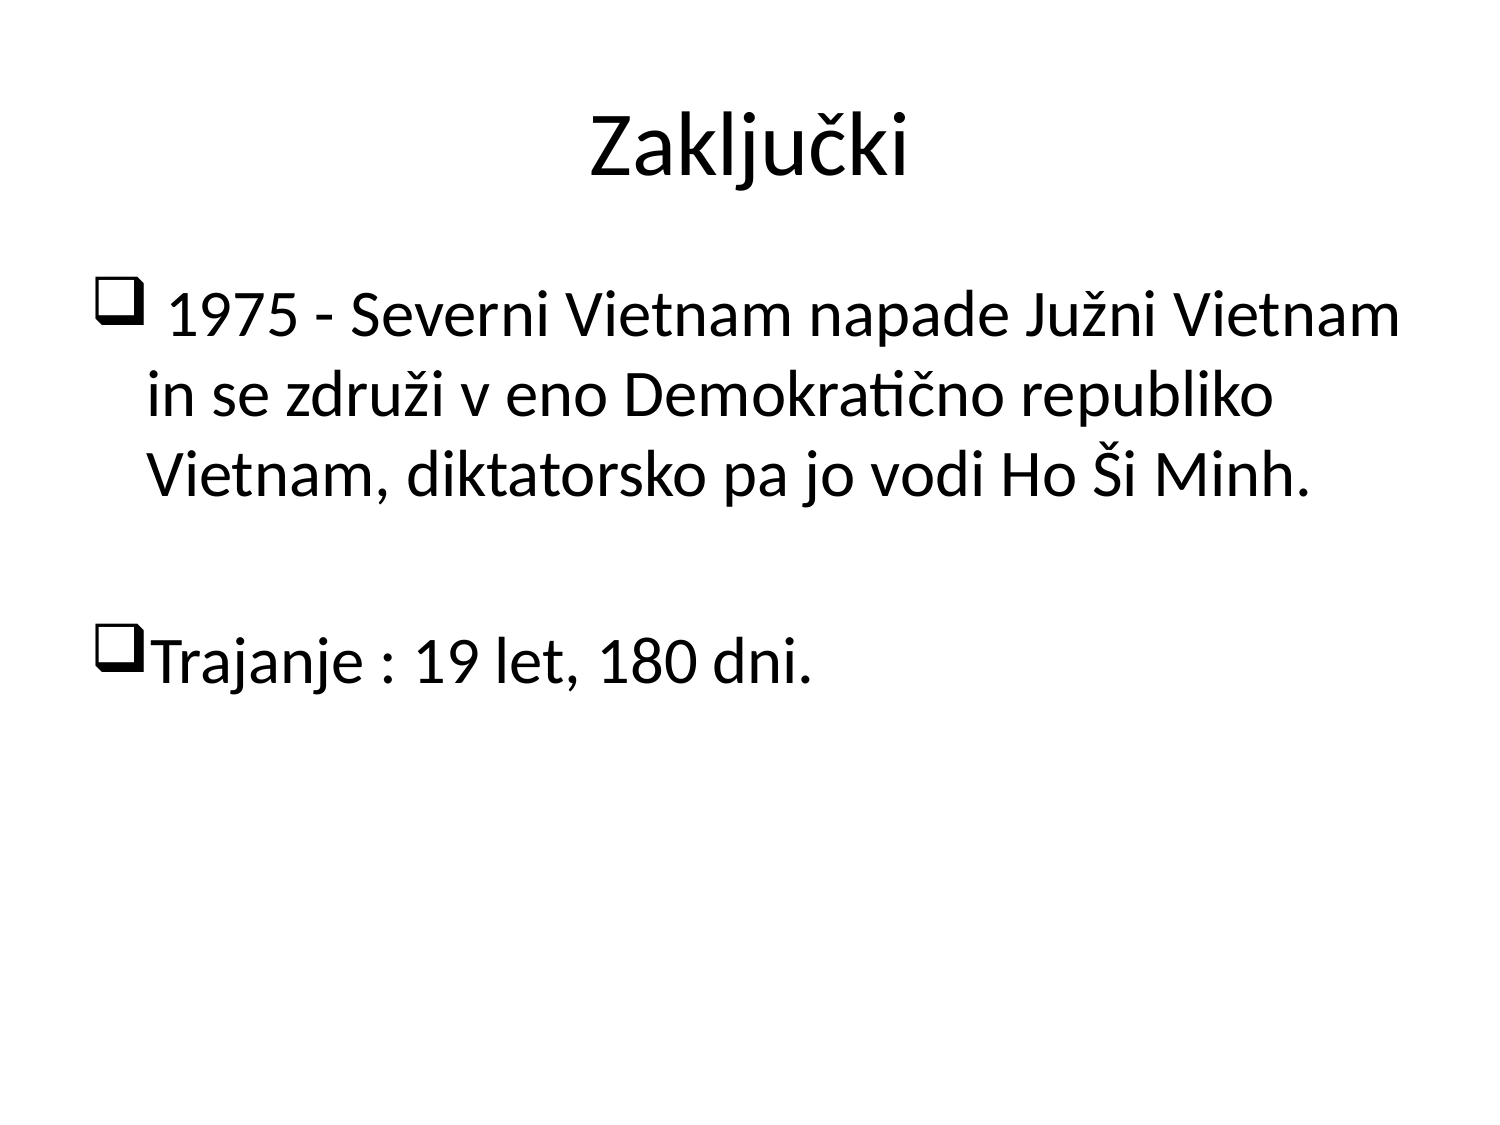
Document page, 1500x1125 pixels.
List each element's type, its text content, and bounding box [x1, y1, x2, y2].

title Zaključki [75, 45, 1425, 233]
list 1975 - Severni Vietnam napade Južni Vietnam in se združi v eno Demokratično republiko Vietnam, diktatorsko pa jo vodi Ho Ši Minh. Trajanje : 19 let, 180 dni. [75, 262, 1425, 1005]
